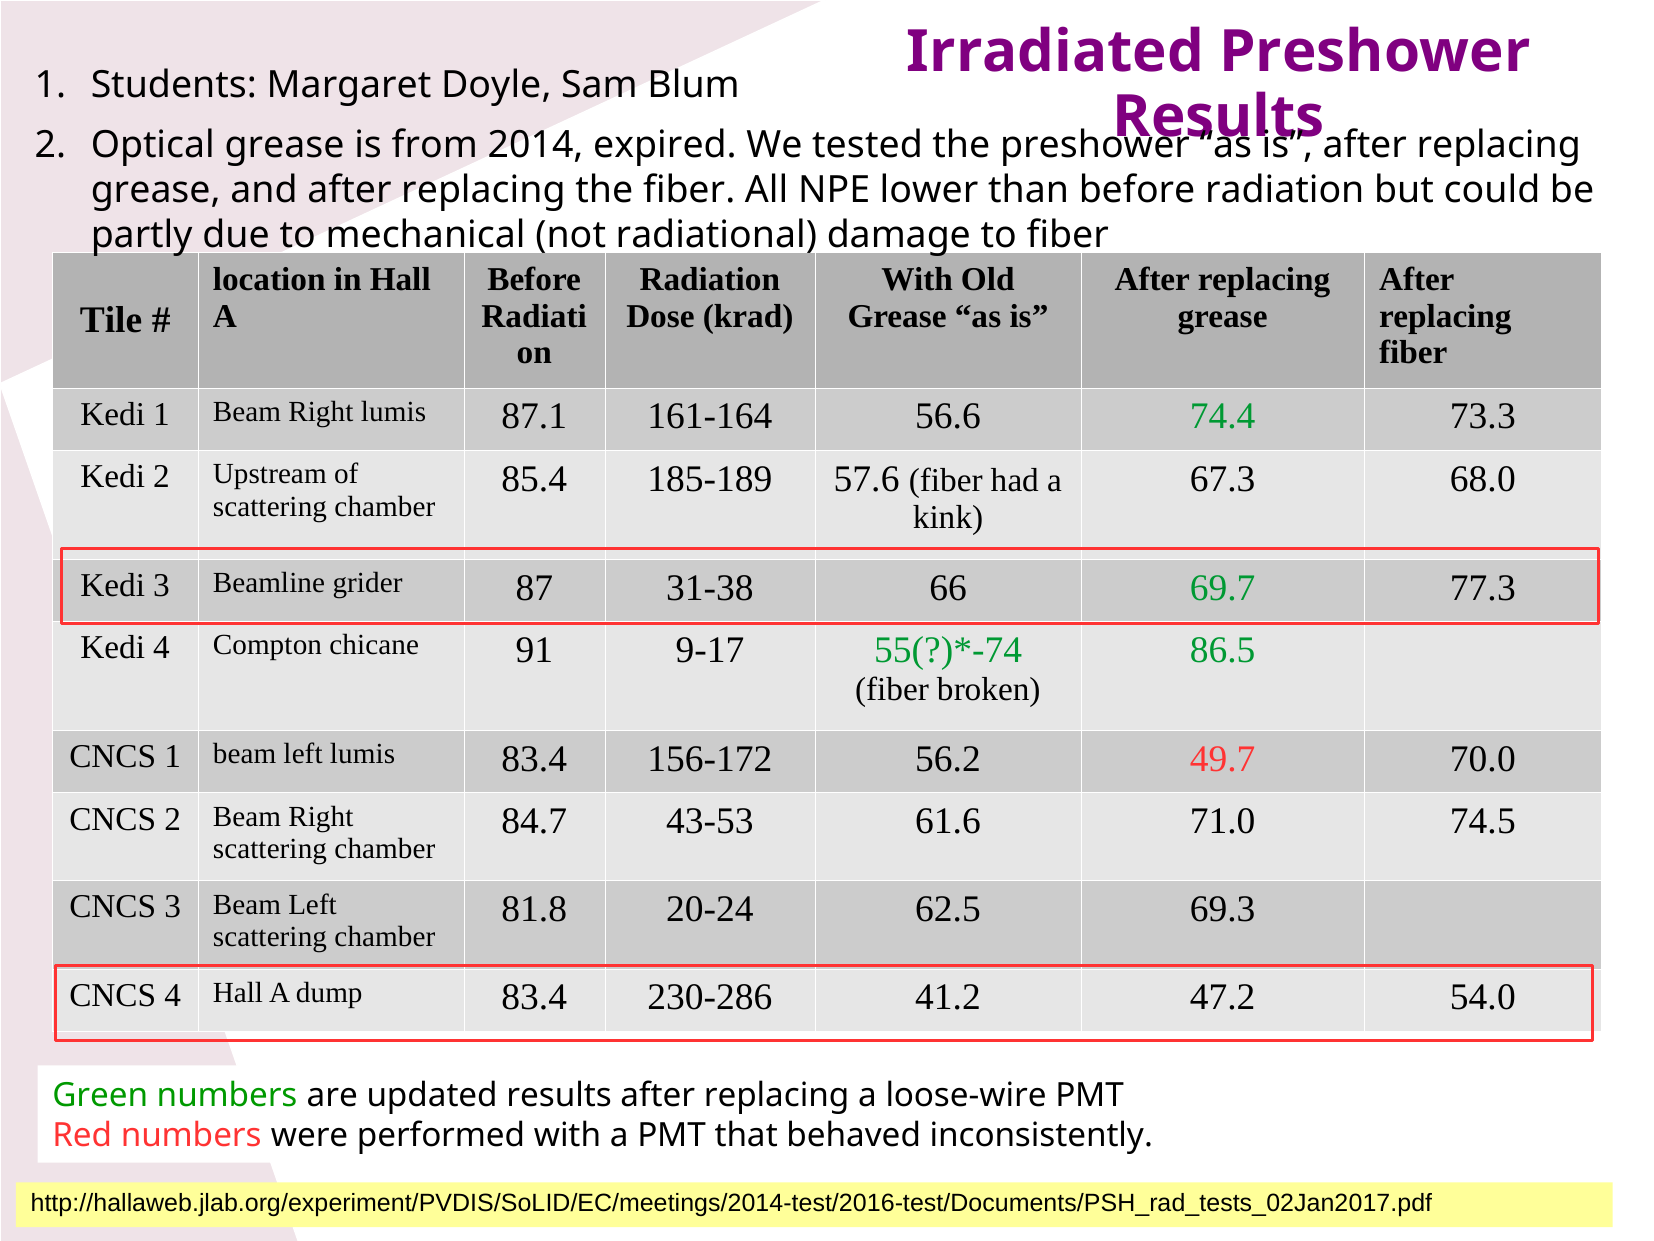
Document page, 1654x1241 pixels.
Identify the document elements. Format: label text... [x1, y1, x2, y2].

table_cell 57.6 (fiber had a kink) [816, 451, 1081, 547]
table_cell 84.7 [465, 793, 605, 880]
table_cell Kedi 4 [53, 622, 198, 730]
table_cell 56.2 [816, 731, 1081, 792]
text_box http://hallaweb.jlab.org/experiment/PVDIS/SoLID/EC/meetings/2014-test/2016-test/Documents/PSH_rad_tests_02Jan2017.pdf [15, 1182, 1613, 1228]
table_cell 70.0 [1365, 731, 1601, 792]
table_header With Old Grease “as is” [816, 263, 1081, 388]
table_cell 71.0 [1082, 793, 1364, 880]
table_cell 73.3 [1365, 389, 1601, 450]
table_cell 185-189 [606, 550, 815, 559]
table_cell 47.2 [1082, 970, 1364, 1031]
title Irradiated Preshower Results [787, 12, 1651, 52]
table_cell [1365, 622, 1601, 730]
table_cell 49.7 [1082, 731, 1364, 792]
table_cell 9-17 [606, 625, 815, 730]
table_cell 68.0 [1365, 451, 1601, 559]
table_cell Kedi 2 [63, 550, 198, 559]
table_cell Kedi 3 [63, 560, 198, 621]
table_header After replacing grease [1082, 263, 1364, 388]
table_header After replacing fiber [1365, 263, 1601, 388]
table_cell 54.0 [1365, 970, 1591, 1031]
table_cell 67.3 [1082, 451, 1364, 547]
table_cell 67.3 [1082, 550, 1364, 559]
table_cell Beamline grider [199, 560, 464, 621]
table_header location in Hall A [199, 263, 464, 388]
table_cell 69.3 [1082, 881, 1364, 964]
table_cell 230-286 [606, 970, 815, 1031]
table_cell 69.7 [1082, 560, 1364, 621]
table_cell CNCS 2 [53, 793, 198, 880]
table_cell 56.6 [816, 389, 1081, 450]
table_cell 81.8 [465, 881, 605, 964]
table_cell beam left lumis [199, 731, 464, 792]
table_cell 91 [465, 625, 605, 730]
table_cell [1365, 881, 1601, 969]
table_cell Kedi 1 [53, 389, 198, 450]
table_cell 161-164 [606, 389, 815, 450]
table_cell 55(?)*-74 (fiber broken) [816, 625, 1081, 730]
table_cell CNCS 4 [57, 970, 198, 1031]
table_cell Beam Right lumis [199, 389, 464, 450]
table_header Tile # [53, 263, 198, 388]
table_cell Compton chicane [199, 625, 464, 730]
table_cell 83.4 [465, 970, 605, 1031]
table_header Radiation Dose (krad) [606, 263, 815, 388]
table_cell 83.4 [465, 731, 605, 792]
table_cell 20-24 [606, 881, 815, 964]
table_cell 74.4 [1082, 389, 1364, 450]
table_cell 54.0 [1594, 970, 1601, 1031]
table_cell 185-189 [606, 451, 815, 547]
text_box Green numbers are updated results after replacing a loose-wire PMT Red numbers were performed with a PMT that behaved inconsistently. [37, 1065, 1576, 1163]
table_cell 85.4 [465, 451, 605, 547]
table_cell Kedi 3 [53, 560, 60, 621]
table_cell 156-172 [606, 731, 815, 792]
table_cell 57.6 (fiber had a kink) [816, 550, 1081, 559]
table_cell 41.2 [816, 970, 1081, 1031]
table_cell 43-53 [606, 793, 815, 880]
table_cell Upstream of scattering chamber [199, 451, 464, 547]
table_cell 66 [816, 560, 1081, 621]
table_cell Hall A dump [199, 970, 464, 1031]
table_cell 86.5 [1082, 625, 1364, 730]
table_cell 87 [465, 560, 605, 621]
table_cell 87.1 [465, 389, 605, 450]
text_box Students: Margaret Doyle, Sam Blum Optical grease is from 2014, expired. We tested the preshower “as is”, after replacing grease, and after replacing the fiber. All NPE lower than before radiation but could be partly due to mechanical (not radiational) damage to fiber [19, 52, 1653, 263]
table_cell CNCS 1 [53, 731, 198, 792]
table_cell Kedi 2 [53, 451, 198, 559]
table_cell 77.3 [1365, 560, 1597, 621]
table_cell Beam Right scattering chamber [199, 793, 464, 880]
table_cell 85.4 [465, 550, 605, 559]
table_cell Beam Left scattering chamber [199, 881, 464, 964]
table_cell 62.5 [816, 881, 1081, 964]
table_cell 74.5 [1365, 793, 1601, 880]
table_header Before Radiation [465, 263, 605, 388]
table_cell CNCS 3 [53, 881, 198, 969]
table_cell 68.0 [1365, 550, 1597, 559]
table_cell 61.6 [816, 793, 1081, 880]
table_cell Upstream of scattering chamber [199, 550, 464, 559]
table_cell 31-38 [606, 560, 815, 621]
